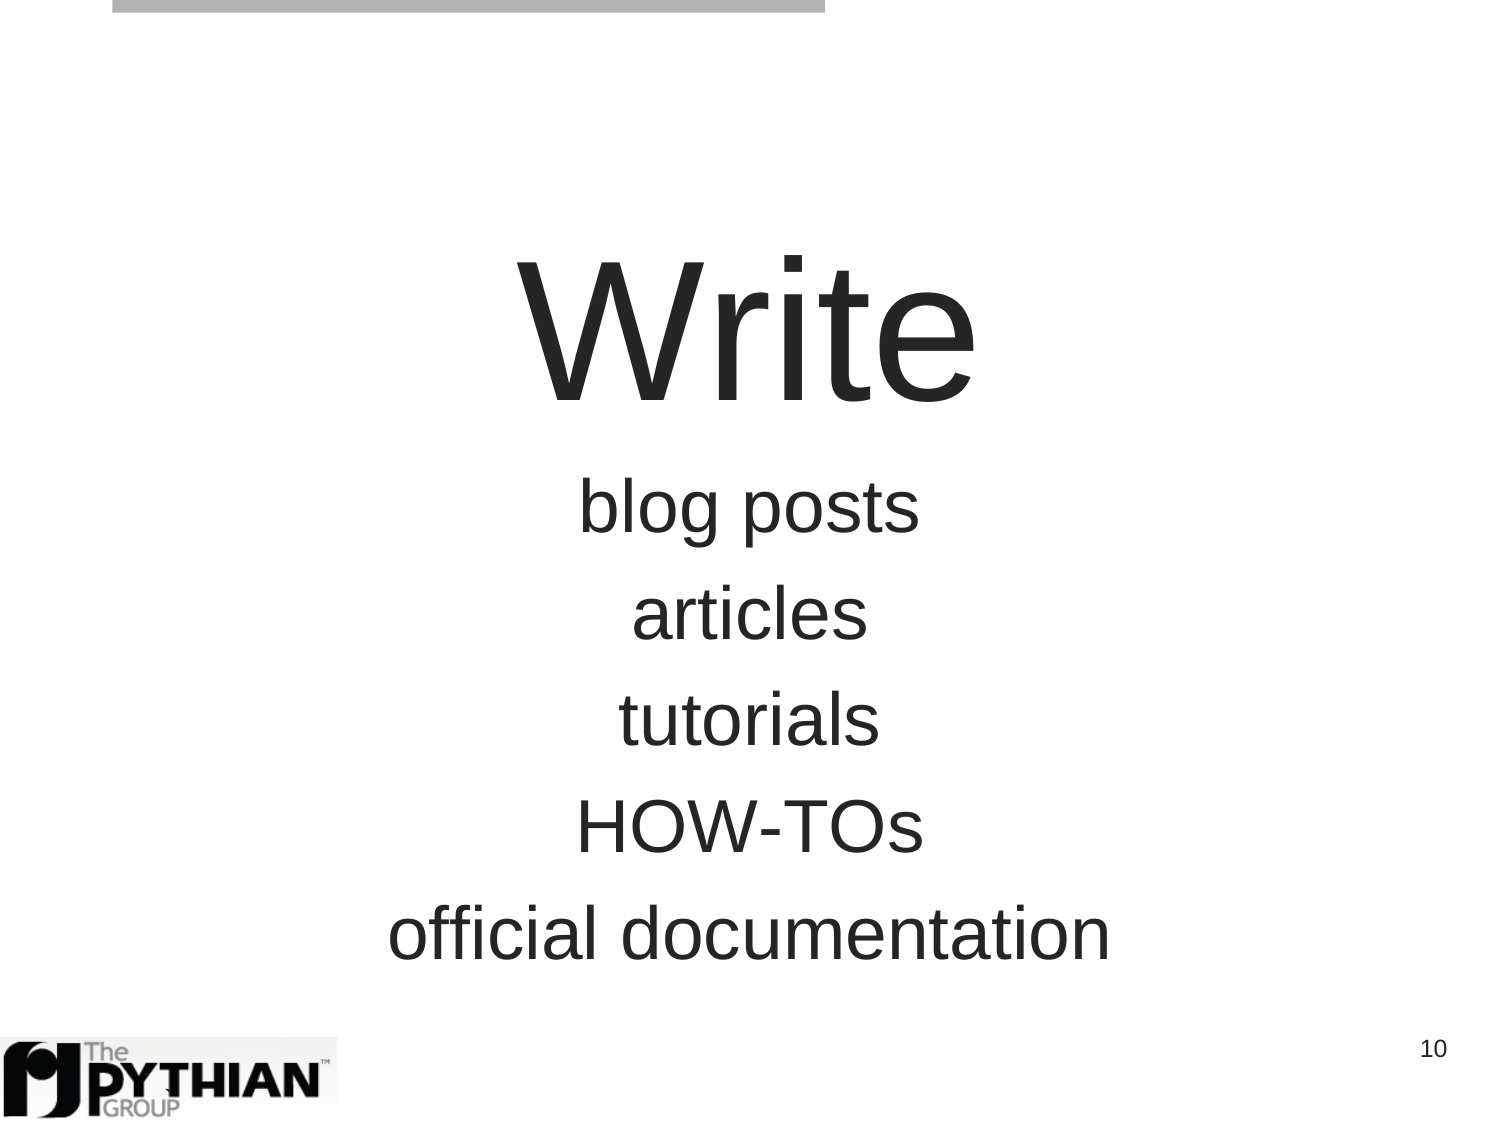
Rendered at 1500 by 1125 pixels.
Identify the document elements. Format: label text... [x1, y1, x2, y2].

text_box Write blog posts articles tutorials HOW-TOs official documentation [0, 0, 1500, 1125]
